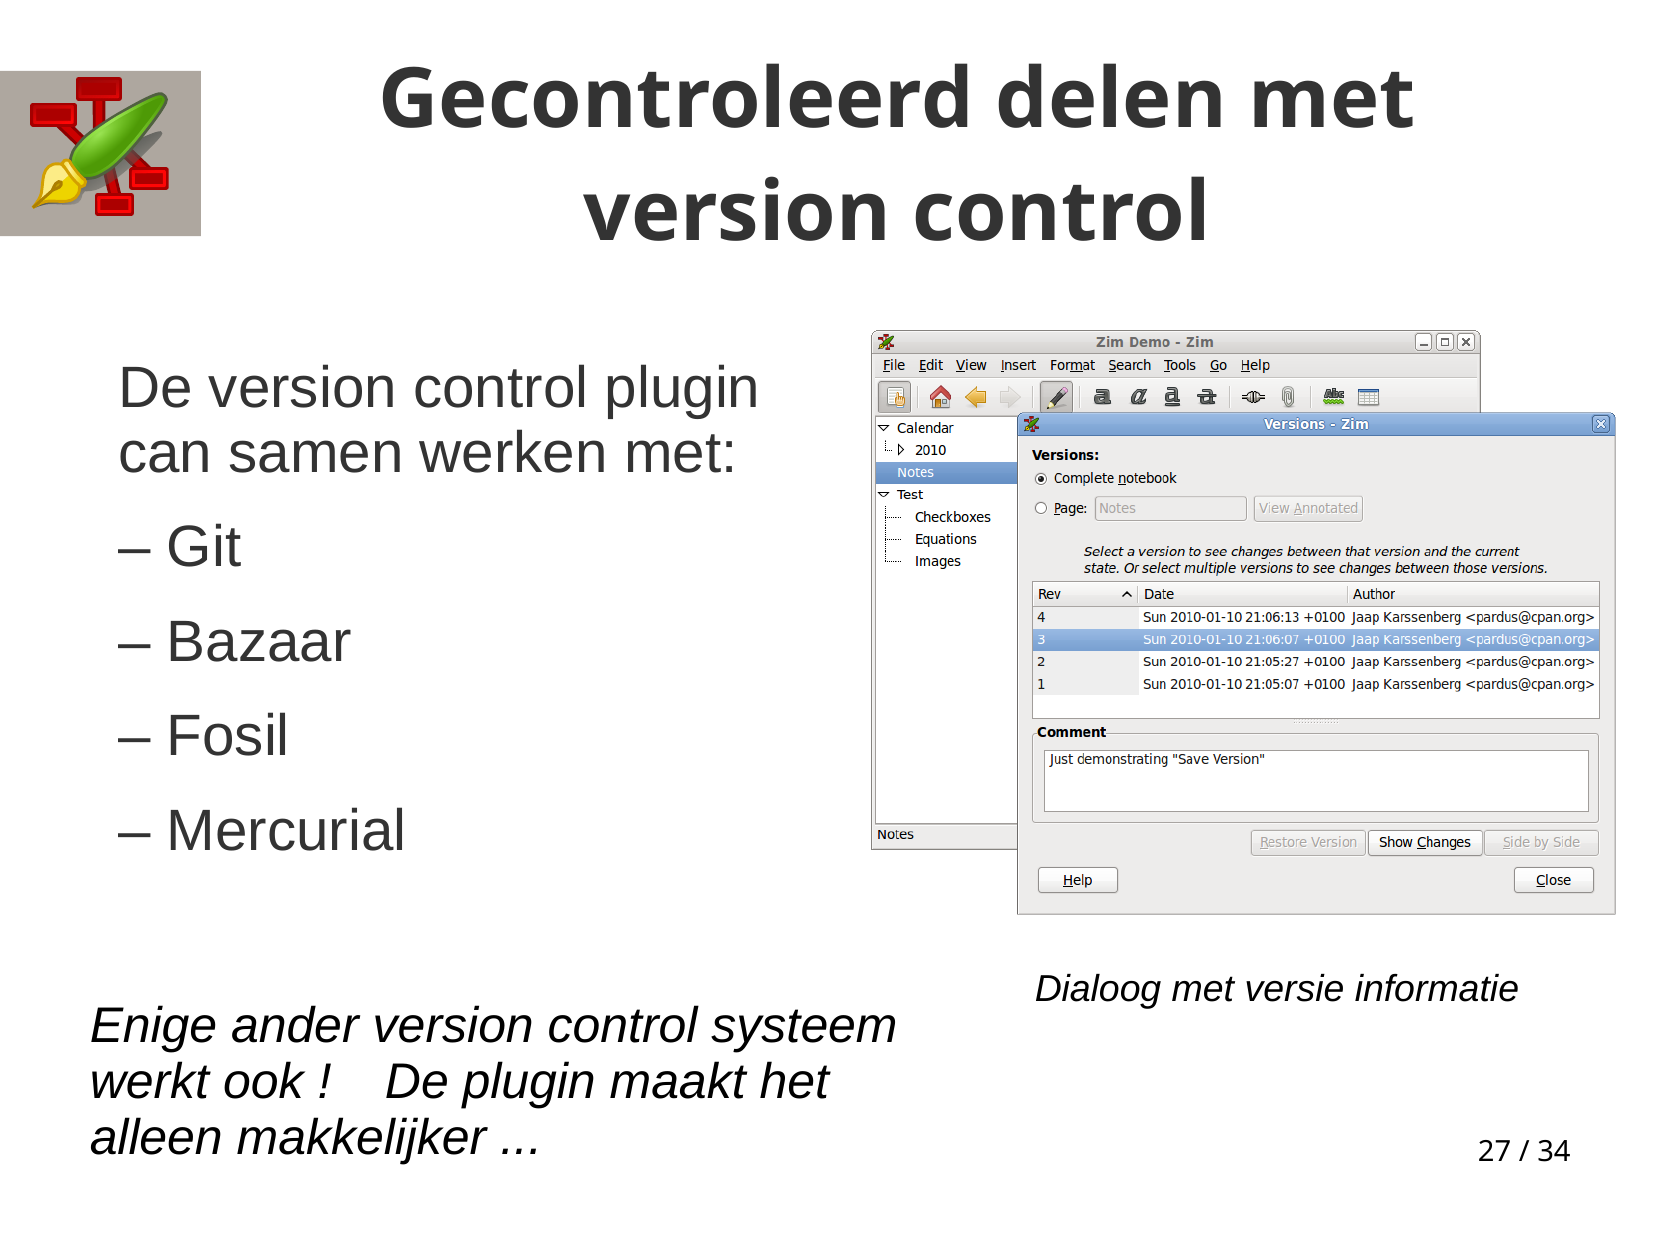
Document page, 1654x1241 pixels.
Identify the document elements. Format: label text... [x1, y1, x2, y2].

text_box Dialoog met versie informatie [1020, 960, 1535, 1017]
title Gecontroleerd delen met version control [224, 47, 1571, 257]
list De version control plugin can samen werken met: – Git – Bazaar – Fosil – Mercurial [118, 354, 810, 990]
text_box Enige ander version control systeem werkt ook ! De plugin maakt het alleen makkelijker ... [75, 990, 916, 1174]
picture [870, 329, 1616, 916]
